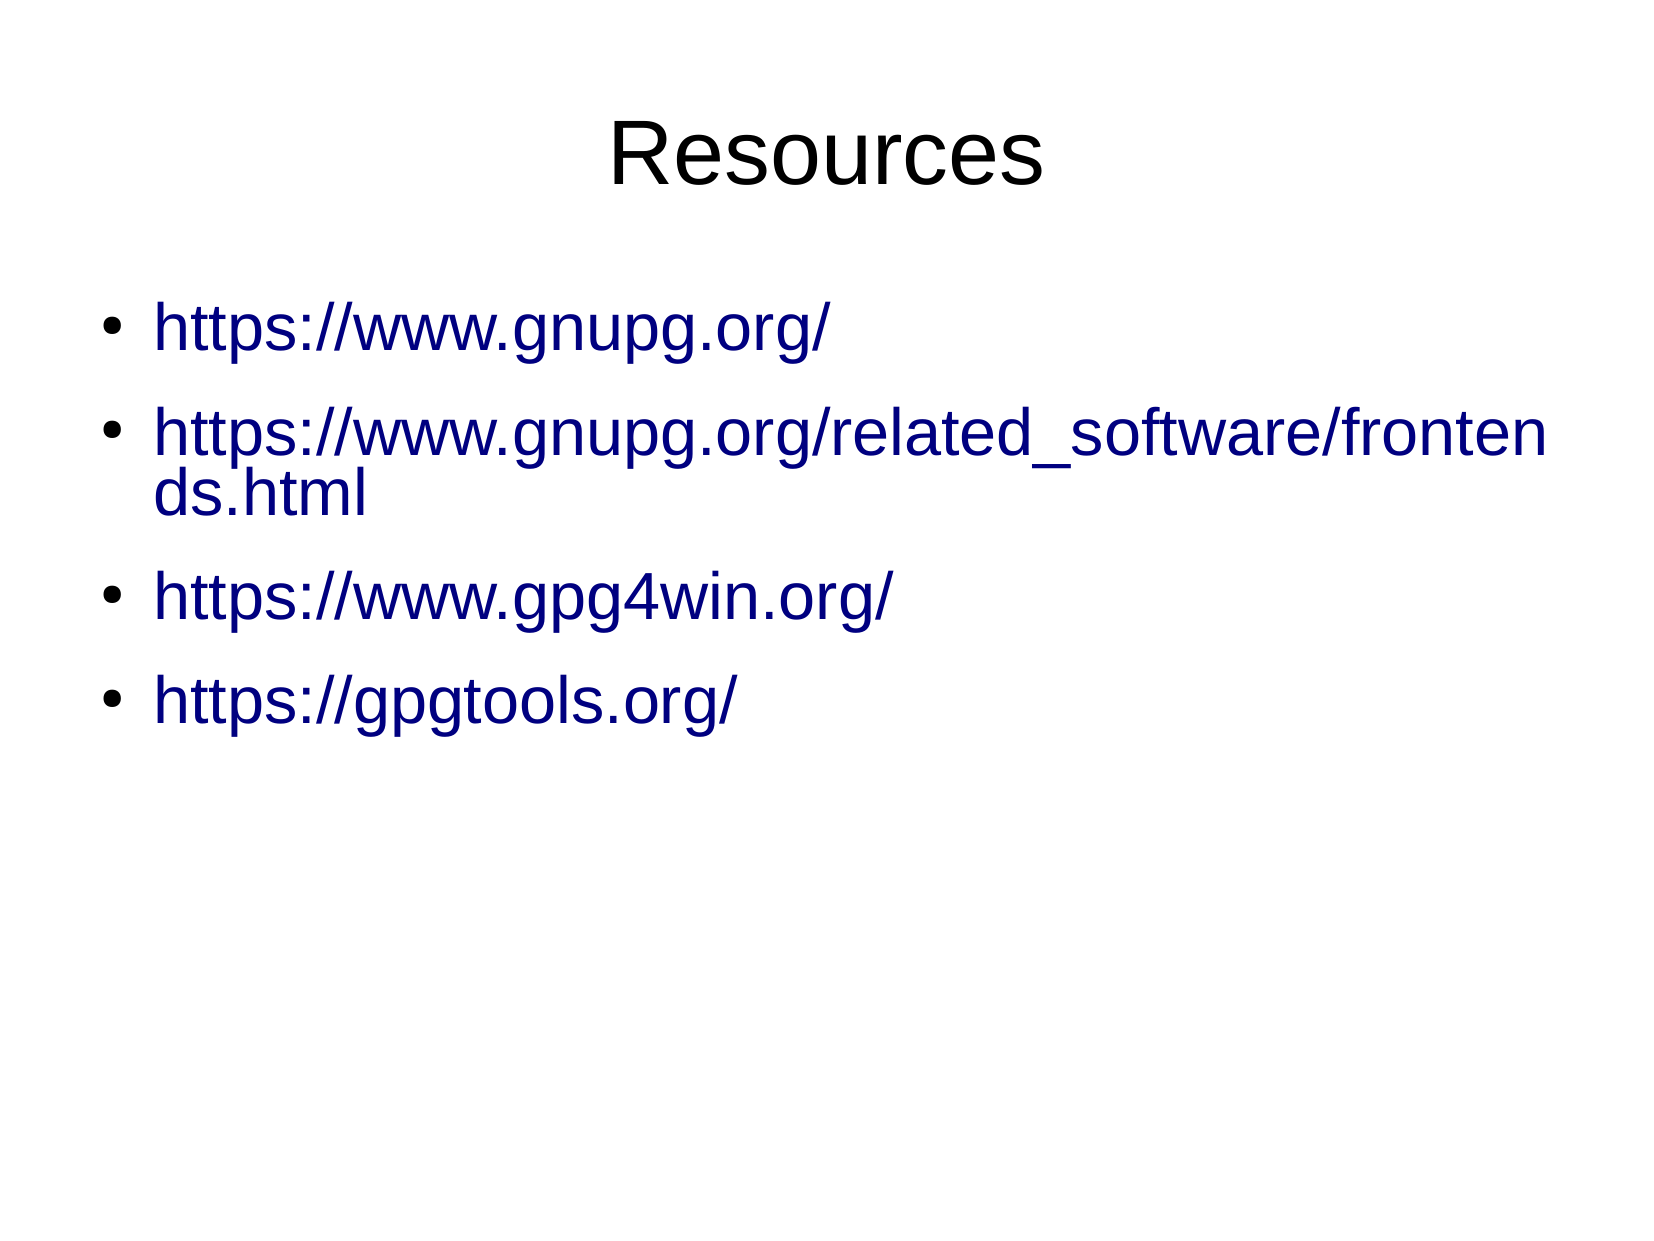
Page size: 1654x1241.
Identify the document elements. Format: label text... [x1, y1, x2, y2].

list https://www.gnupg.org/ https://www.gnupg.org/related_software/frontends.html https://www.gpg4win.org/ https://gpgtools.org/ [82, 290, 1571, 1010]
title Resources [82, 49, 1571, 257]
